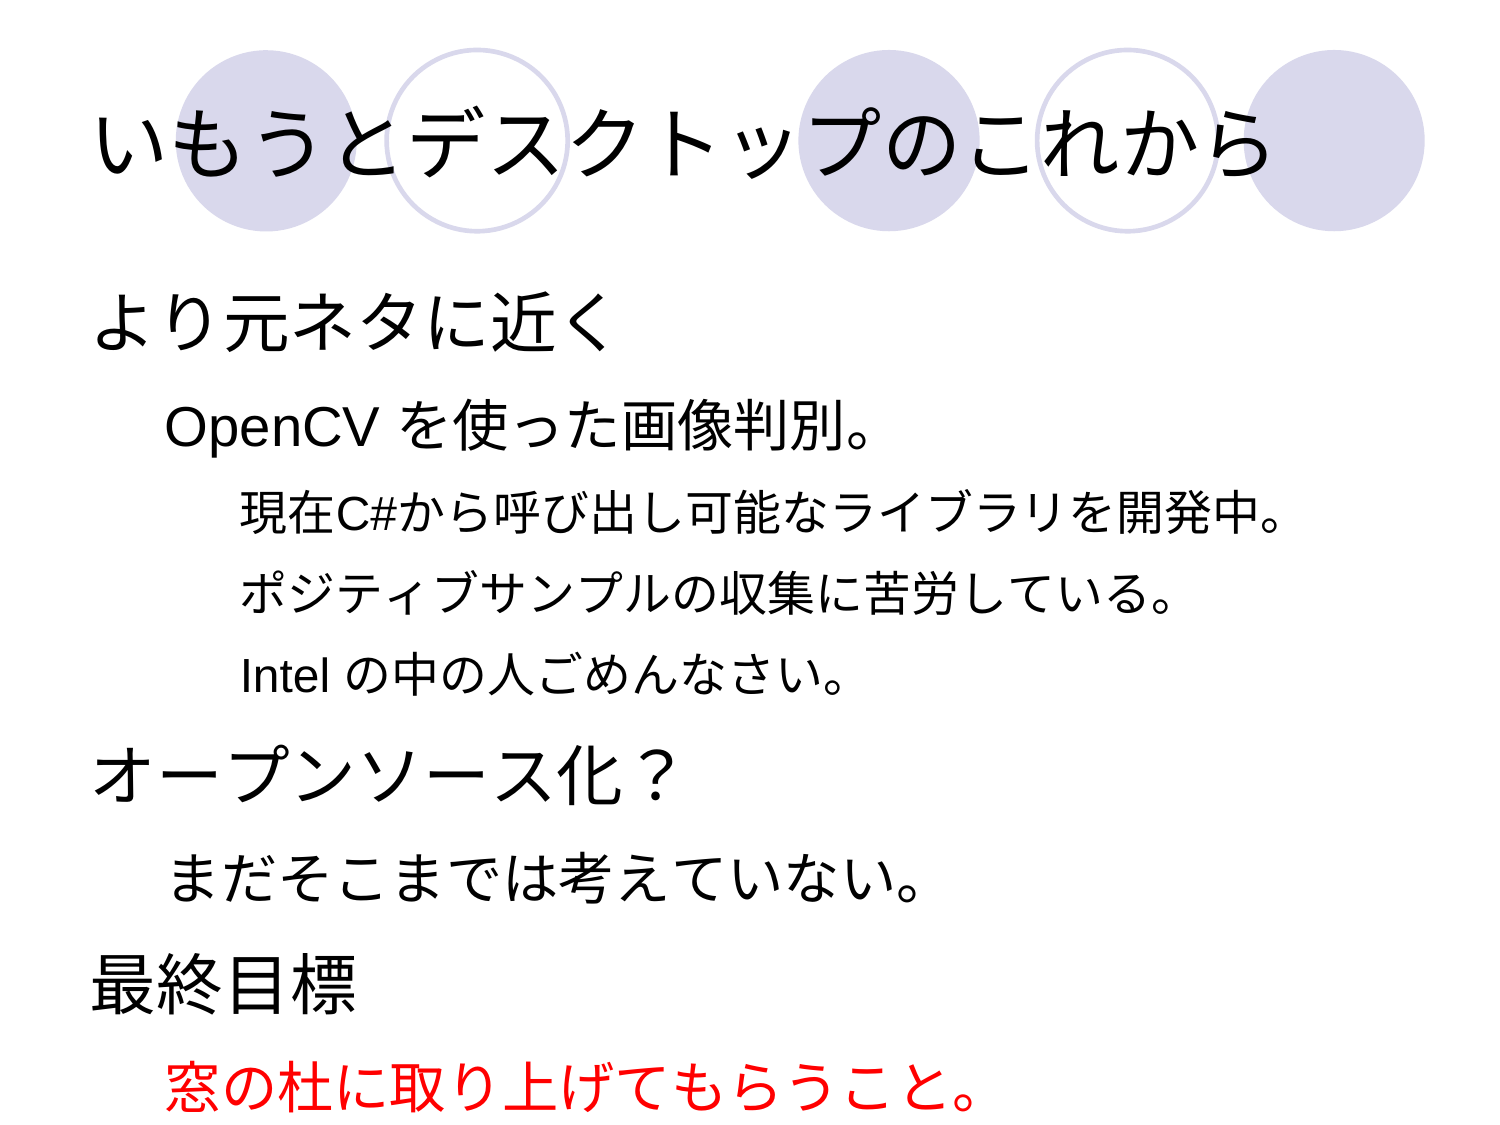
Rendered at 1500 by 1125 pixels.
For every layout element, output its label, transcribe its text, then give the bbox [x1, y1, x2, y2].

list より元ネタに近く OpenCV を使った画像判別。 現在C#から呼び出し可能なライブラリを開発中。 ポジティブサンプルの収集に苦労している。 Intel の中の人ごめんなさい。 オープンソース化？ まだそこまでは考えていない。 最終目標 窓の杜に取り上げてもらうこと。 [75, 262, 1426, 1006]
title いもうとデスクトップのこれから [75, 45, 1426, 233]
